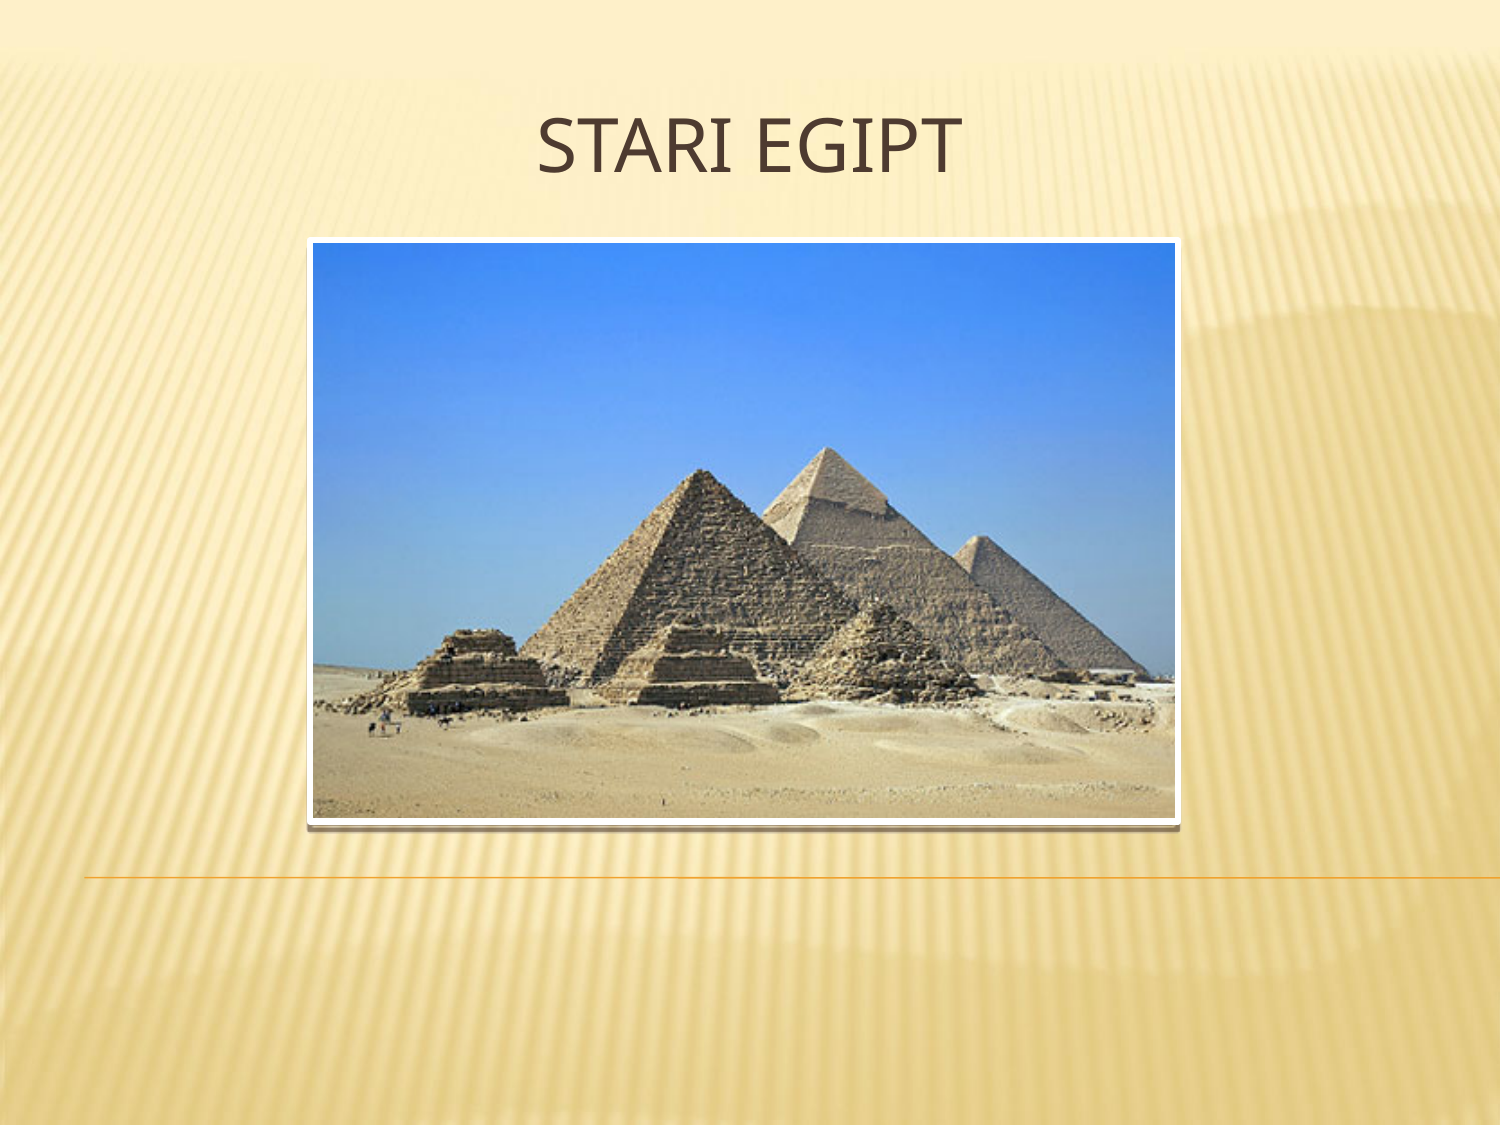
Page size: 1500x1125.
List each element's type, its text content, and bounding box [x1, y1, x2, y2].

picture [312, 243, 1176, 819]
picture [0, 0, 1500, 1125]
title STARI EGIPT [112, 0, 1282, 242]
